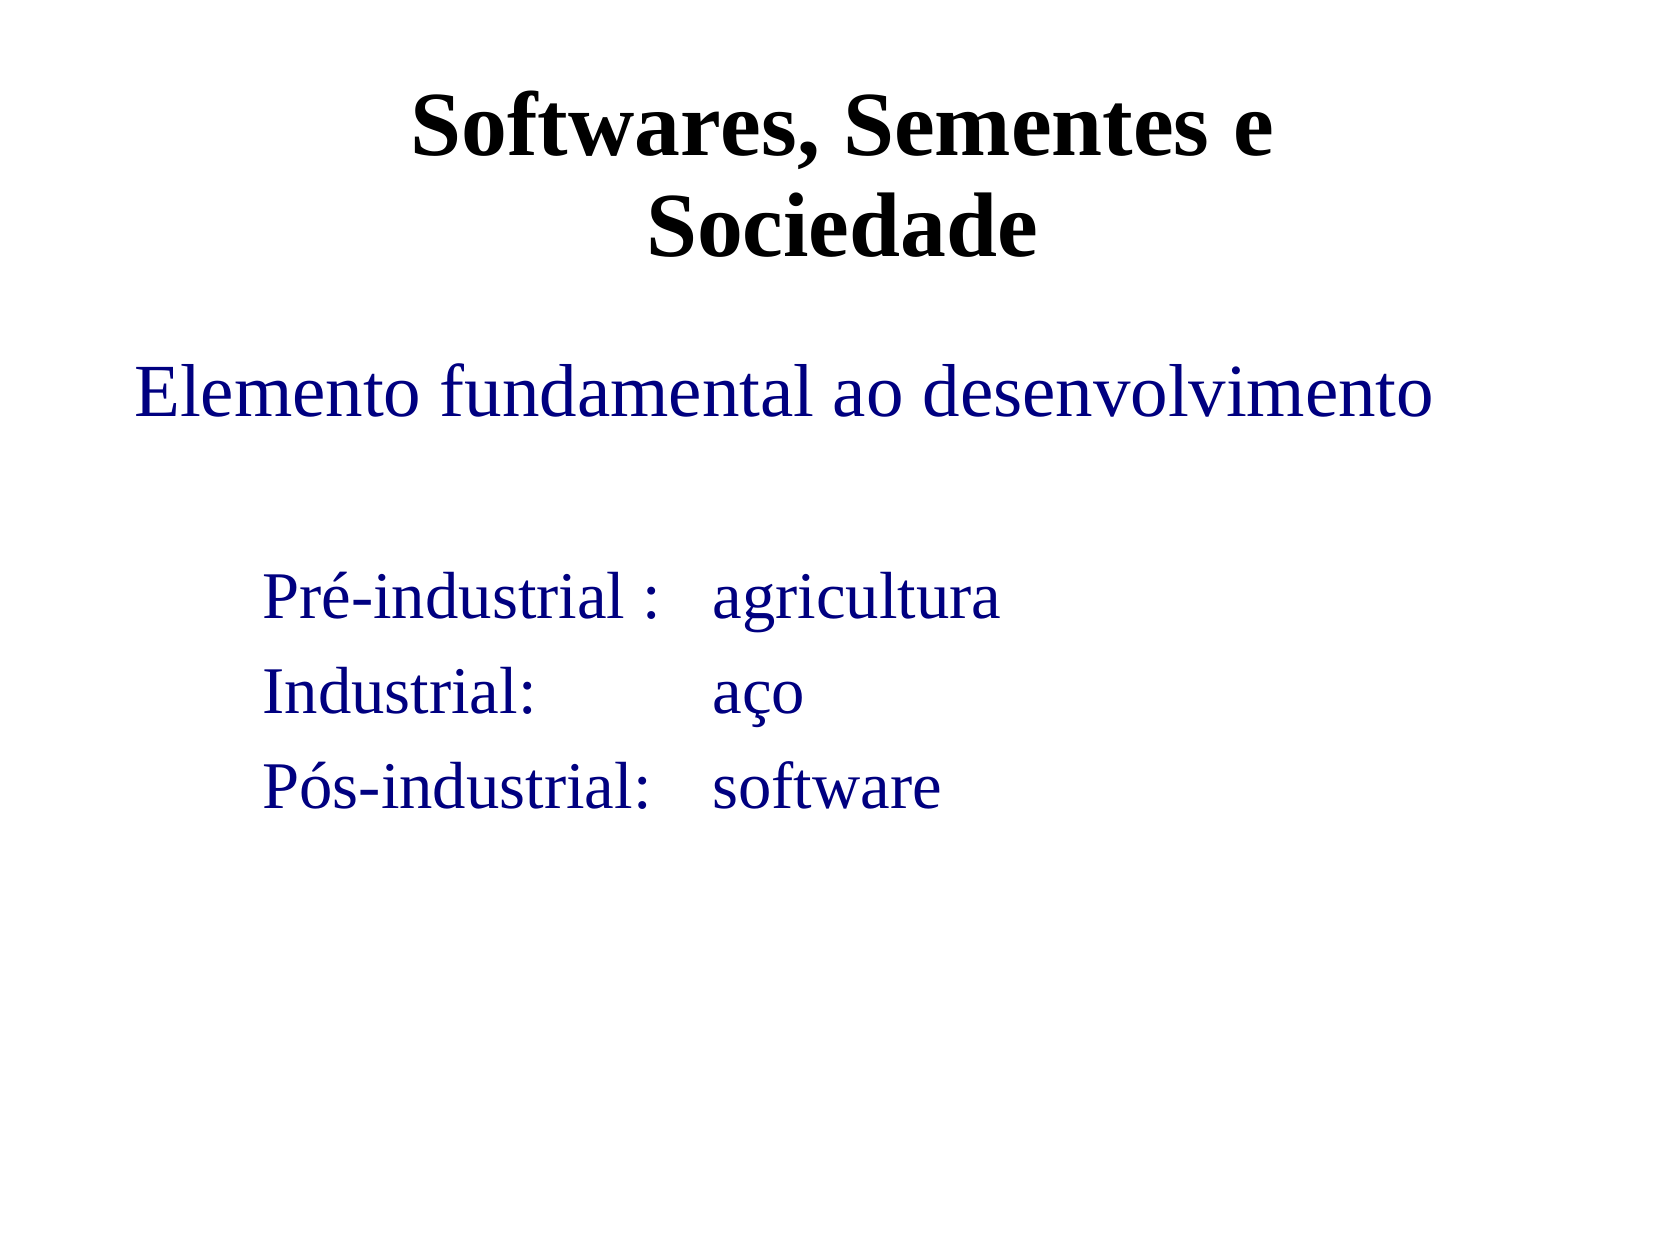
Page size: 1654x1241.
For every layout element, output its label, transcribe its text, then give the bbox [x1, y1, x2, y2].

title Softwares, Sementes e Sociedade [204, 65, 1480, 285]
text_box Elemento fundamental ao desenvolvimento Pré-industrial : agricultura Industrial: aço Pós-industrial: software [125, 333, 1546, 1070]
